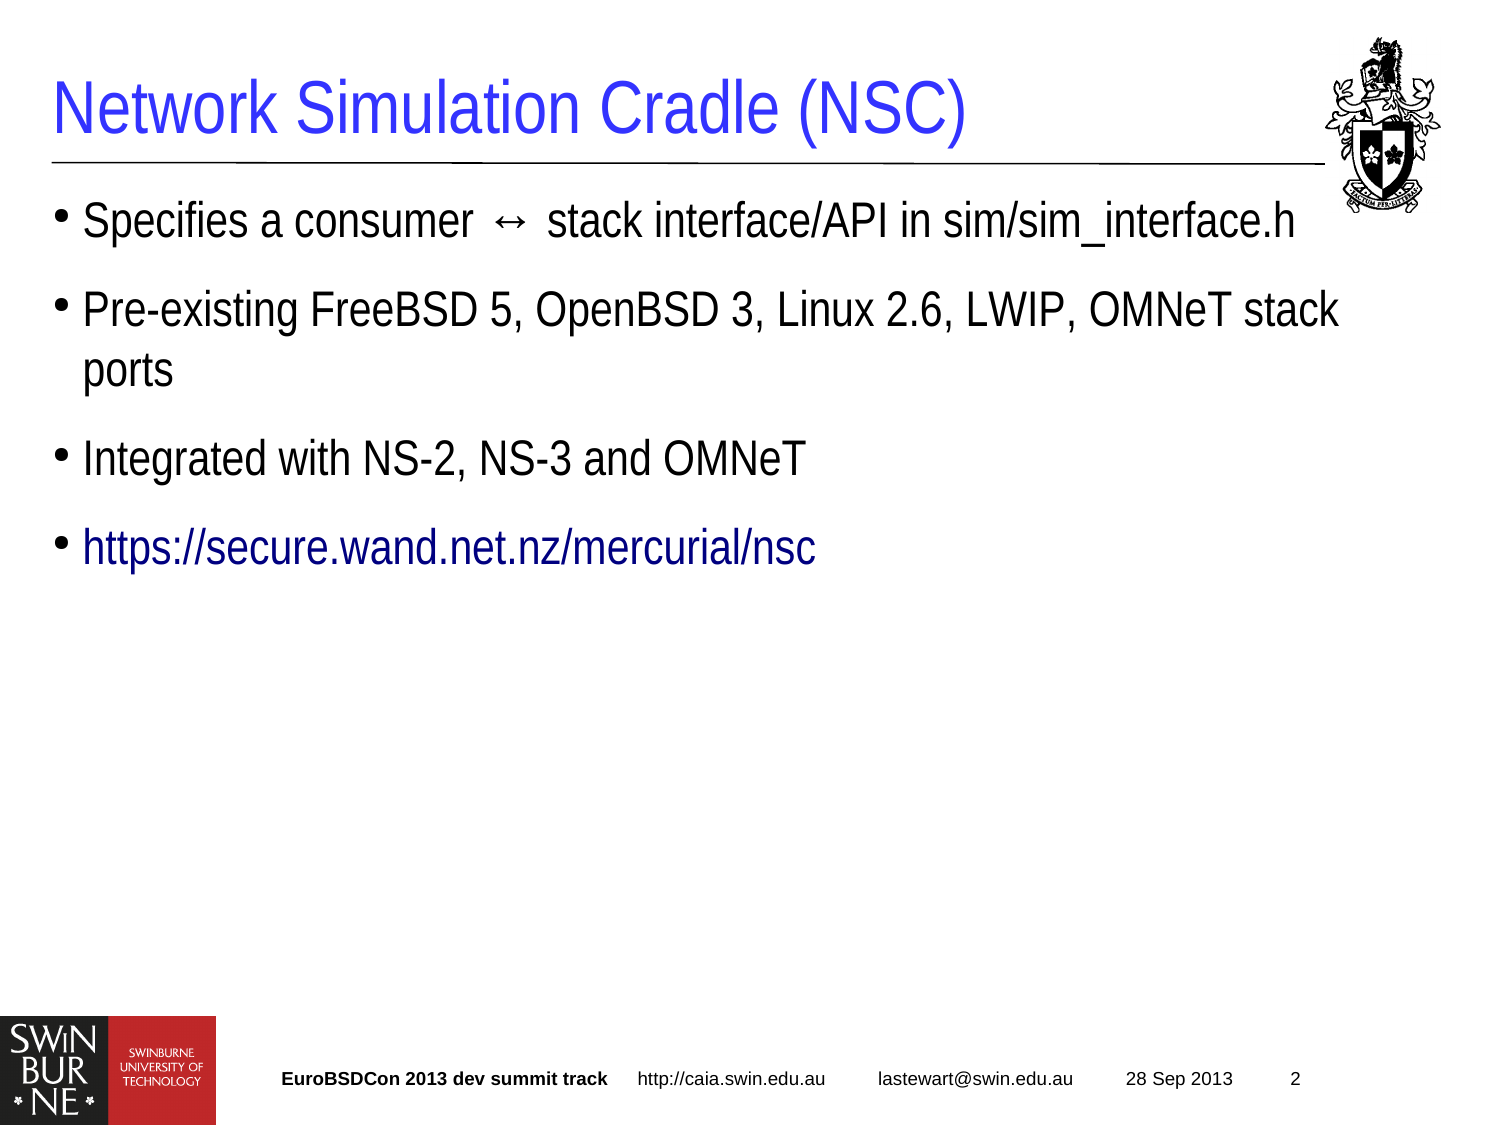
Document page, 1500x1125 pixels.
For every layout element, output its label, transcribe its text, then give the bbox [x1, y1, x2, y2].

list Specifies a consumer ↔ stack interface/API in sim/sim_interface.h Pre-existing FreeBSD 5, OpenBSD 3, Linux 2.6, LWIP, OMNeT stack ports Integrated with NS-2, NS-3 and OMNeT https://secure.wand.net.nz/mercurial/nsc [52, 187, 1415, 938]
title Network Simulation Cradle (NSC) [52, 58, 1325, 164]
picture [1325, 37, 1441, 213]
picture [0, 1016, 216, 1125]
